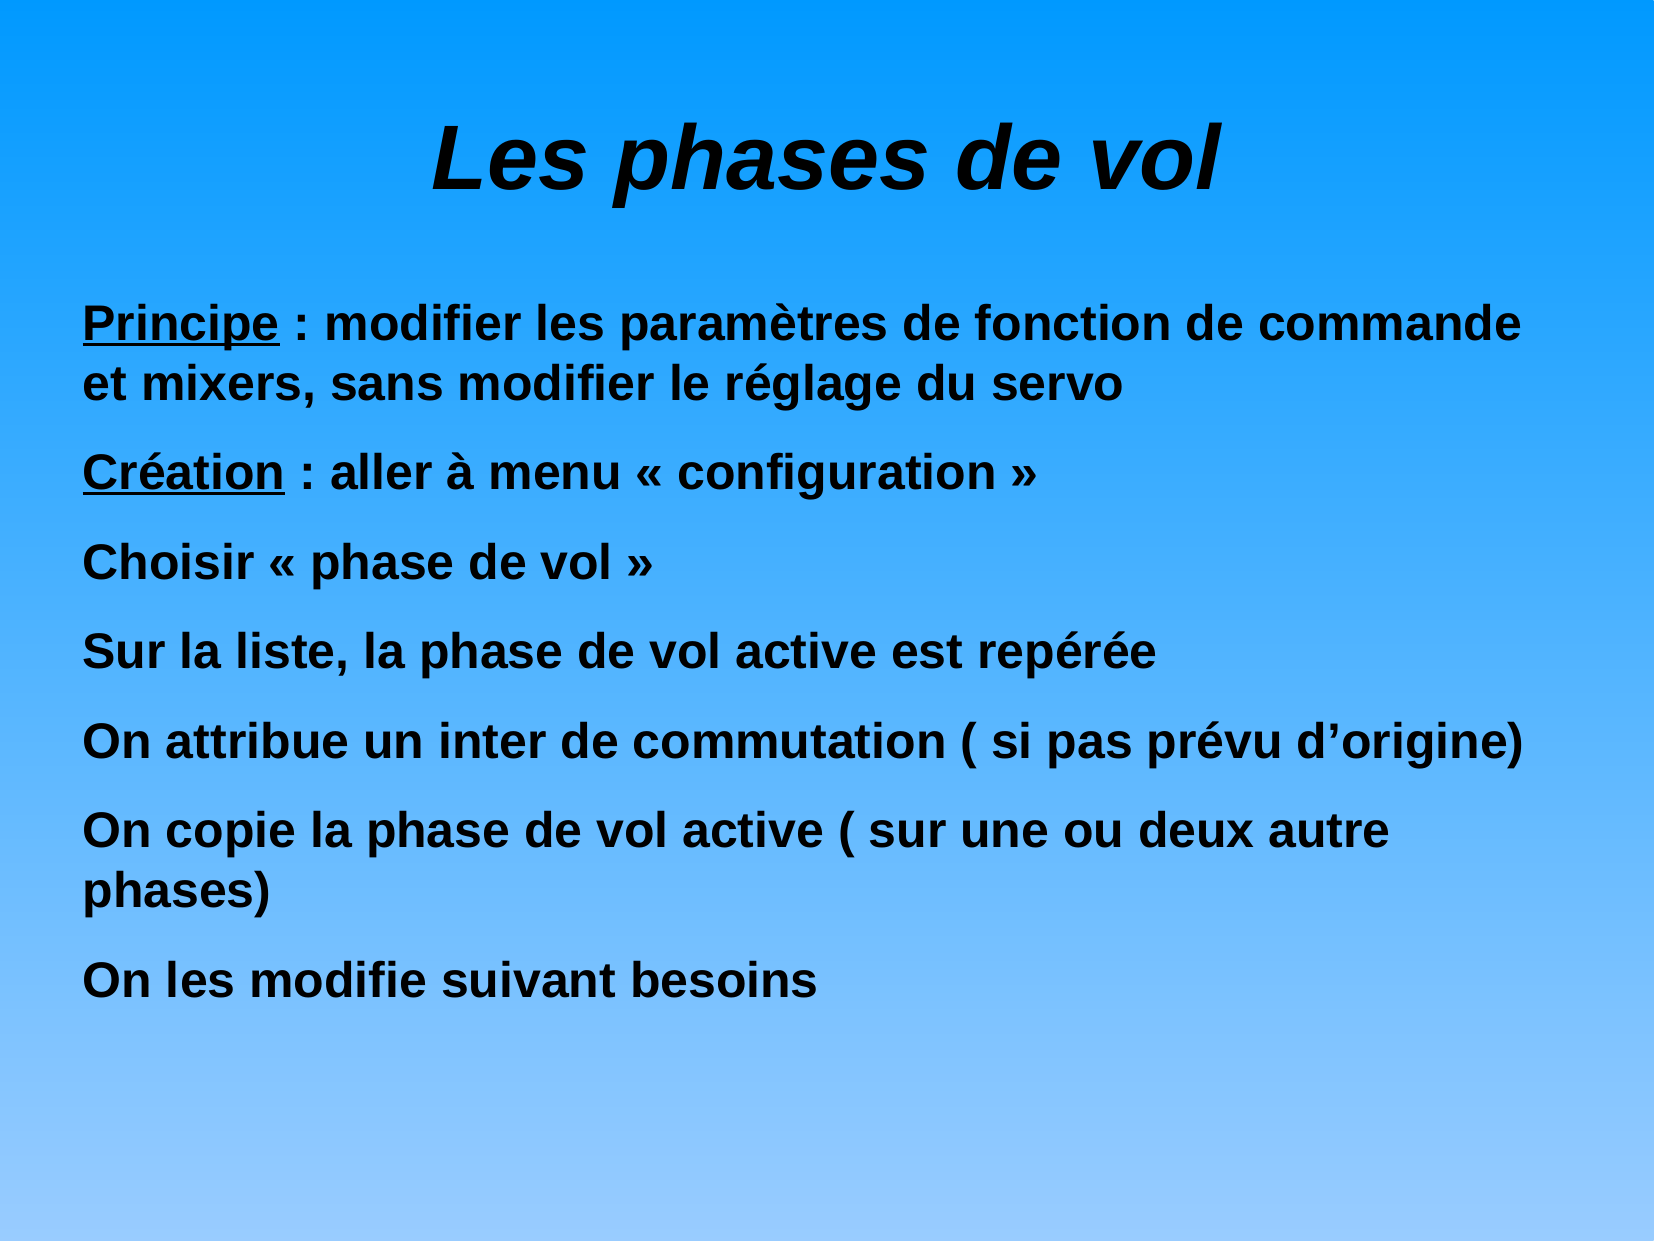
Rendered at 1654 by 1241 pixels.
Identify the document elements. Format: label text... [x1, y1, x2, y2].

title Les phases de vol [82, 49, 1571, 257]
list Principe : modifier les paramètres de fonction de commande et mixers, sans modifier le réglage du servo Création : aller à menu « configuration » Choisir « phase de vol » Sur la liste, la phase de vol active est repérée On attribue un inter de commutation ( si pas prévu d’origine) On copie la phase de vol active ( sur une ou deux autre phases) On les modifie suivant besoins [82, 290, 1571, 1109]
